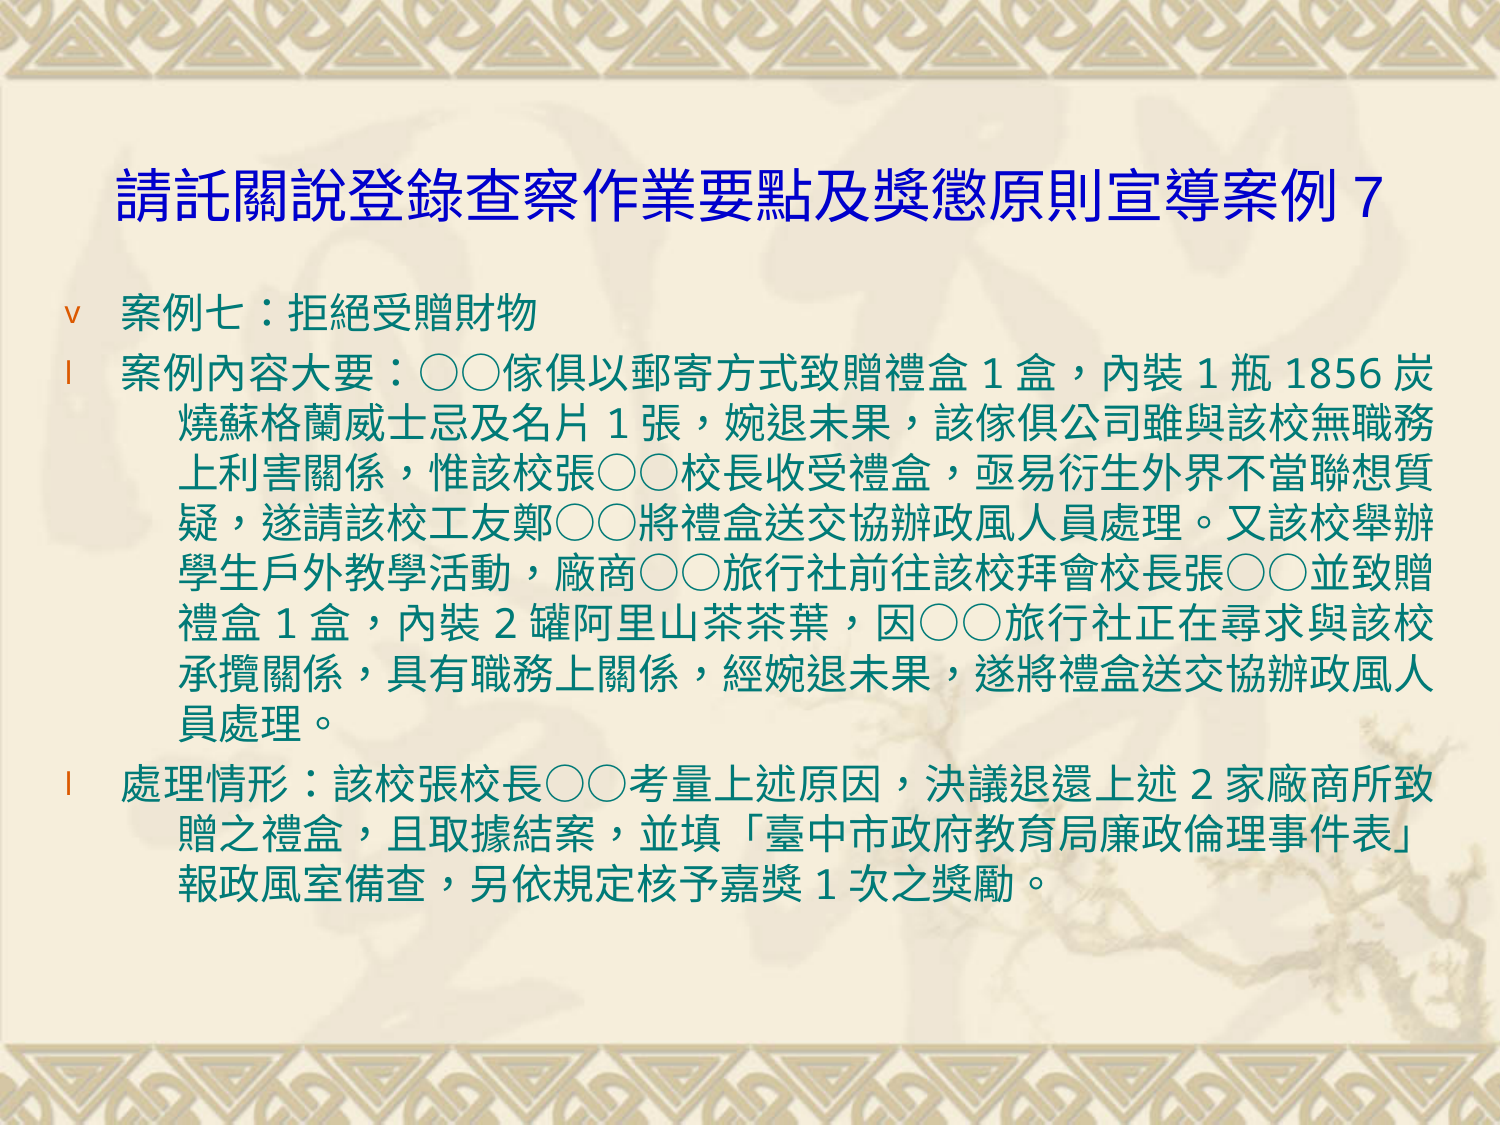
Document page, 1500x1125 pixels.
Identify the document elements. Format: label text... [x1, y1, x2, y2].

title 請託關說登錄查察作業要點及獎懲原則宣導案例7 [49, 99, 1451, 278]
list 案例七：拒絕受贈財物 案例內容大要：○○傢俱以郵寄方式致贈禮盒1盒，內裝1瓶1856炭燒蘇格蘭威士忌及名片1張，婉退未果，該傢俱公司雖與該校無職務上利害關係，惟該校張○○校長收受禮盒，亟易衍生外界不當聯想質疑，遂請該校工友鄭○○將禮盒送交協辦政風人員處理。又該校舉辦學生戶外教學活動，廠商○○旅行社前往該校拜會校長張○○並致贈禮盒1盒，內裝2罐阿里山茶茶葉，因○○旅行社正在尋求與該校承攬關係，具有職務上關係，經婉退未果，遂將禮盒送交協辦政風人員處理。 處理情形：該校張校長○○考量上述原因，決議退還上述2家廠商所致贈之禮盒，且取據結案，並填「臺中市政府教育局廉政倫理事件表」報政風室備查，另依規定核予嘉獎1次之獎勵。 [49, 278, 1451, 1001]
